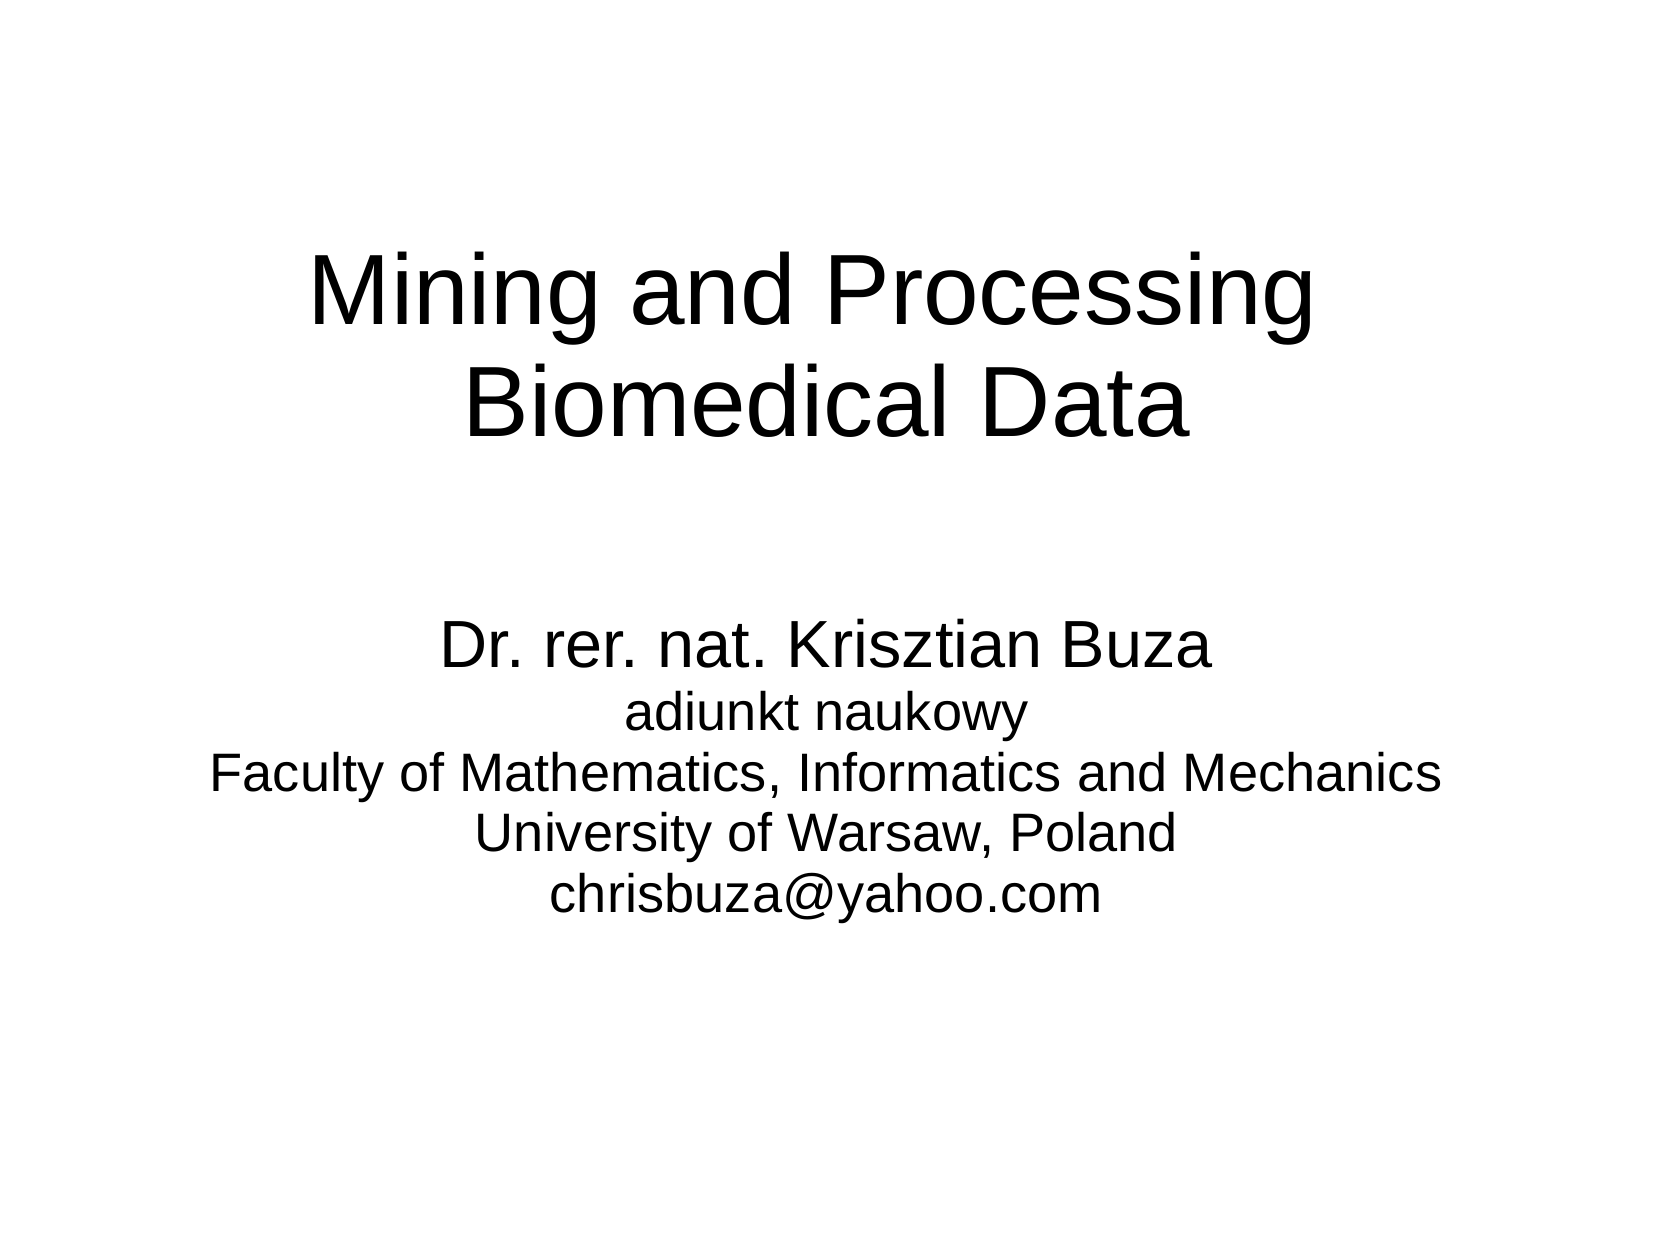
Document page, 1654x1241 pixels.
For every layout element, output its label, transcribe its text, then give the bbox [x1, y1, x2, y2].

subtitle Mining and Processing Biomedical Data Dr. rer. nat. Krisztian Buza adiunkt naukowy Faculty of Mathematics, Informatics and Mechanics University of Warsaw, Poland chrisbuza@yahoo.com [82, 49, 1571, 1109]
